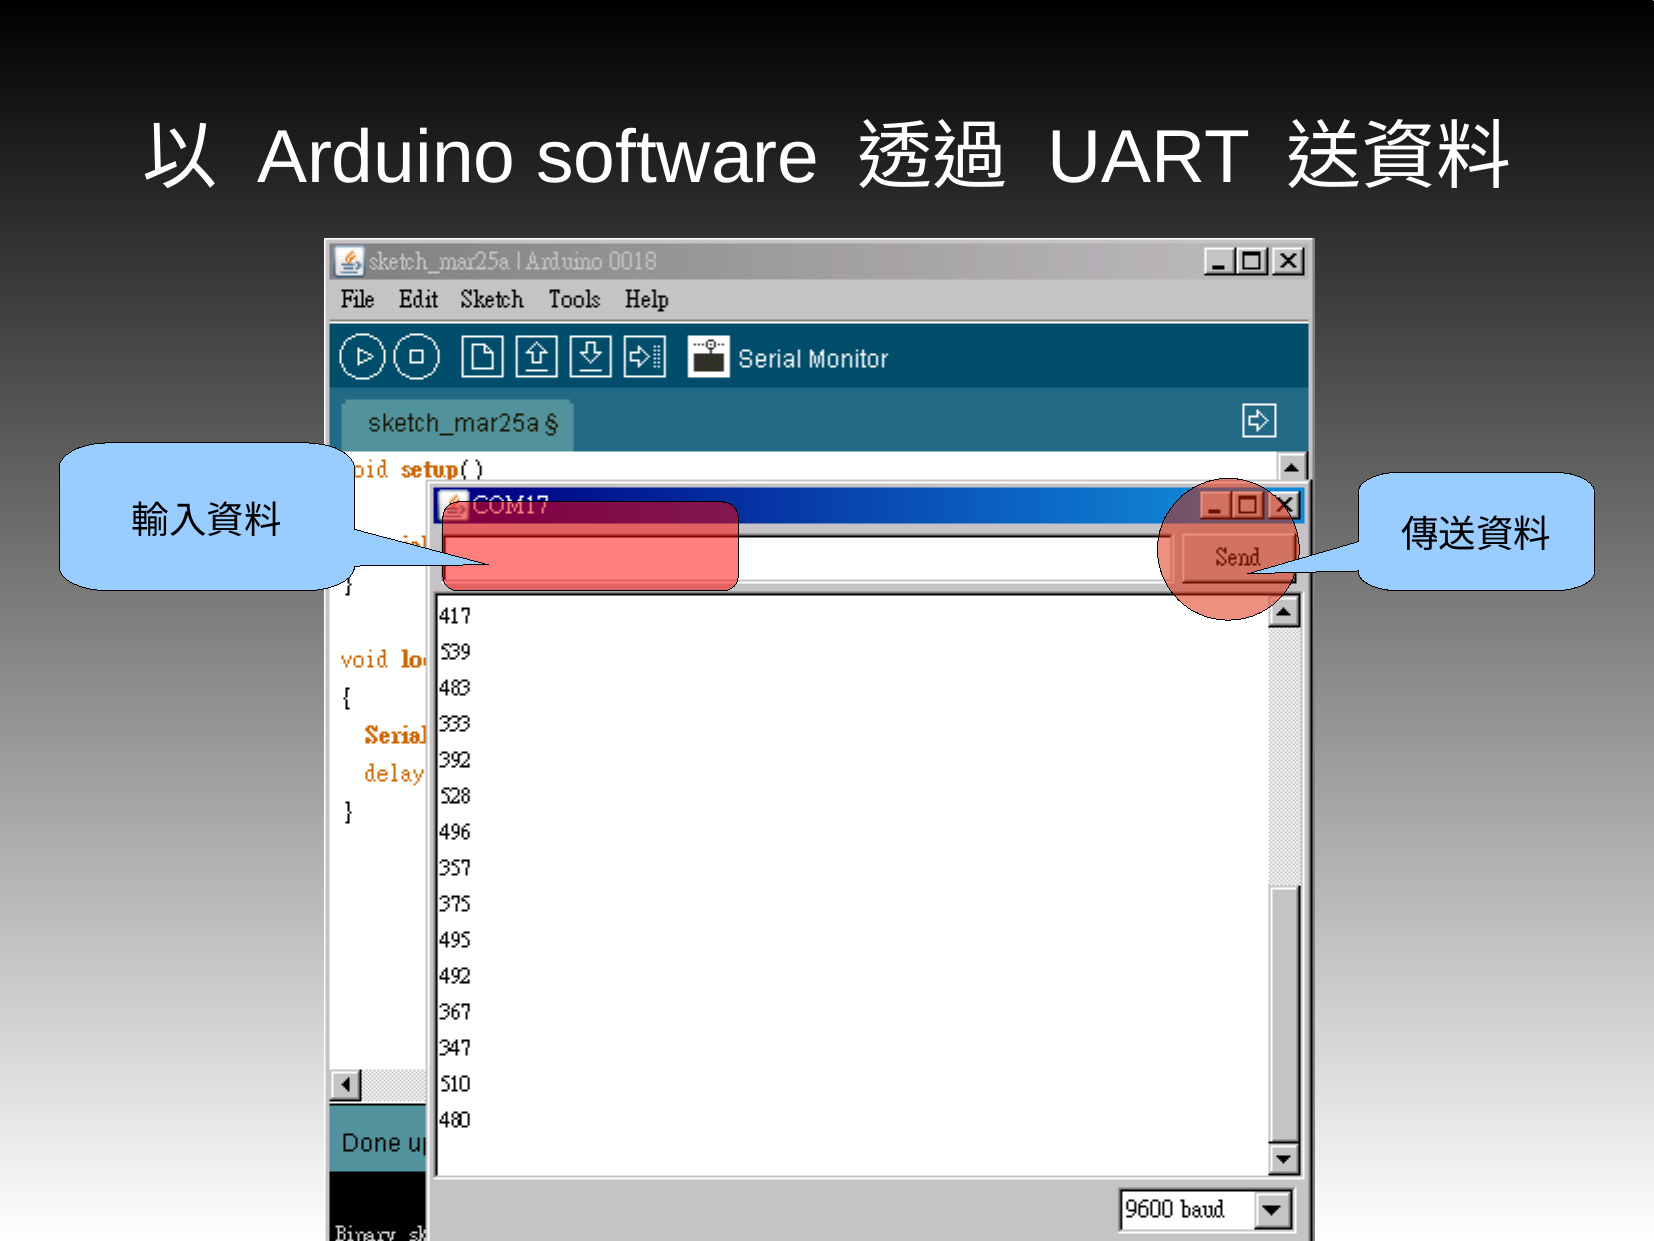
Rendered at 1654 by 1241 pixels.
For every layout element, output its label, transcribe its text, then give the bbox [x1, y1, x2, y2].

title 以 Arduino software 透過 UART 送資料 [82, 56, 1571, 250]
text_box 傳送資料 [1247, 472, 1595, 591]
picture [324, 238, 1315, 1241]
text_box 輸入資料 [59, 442, 489, 591]
text_box [442, 501, 739, 591]
text_box [1157, 478, 1300, 621]
